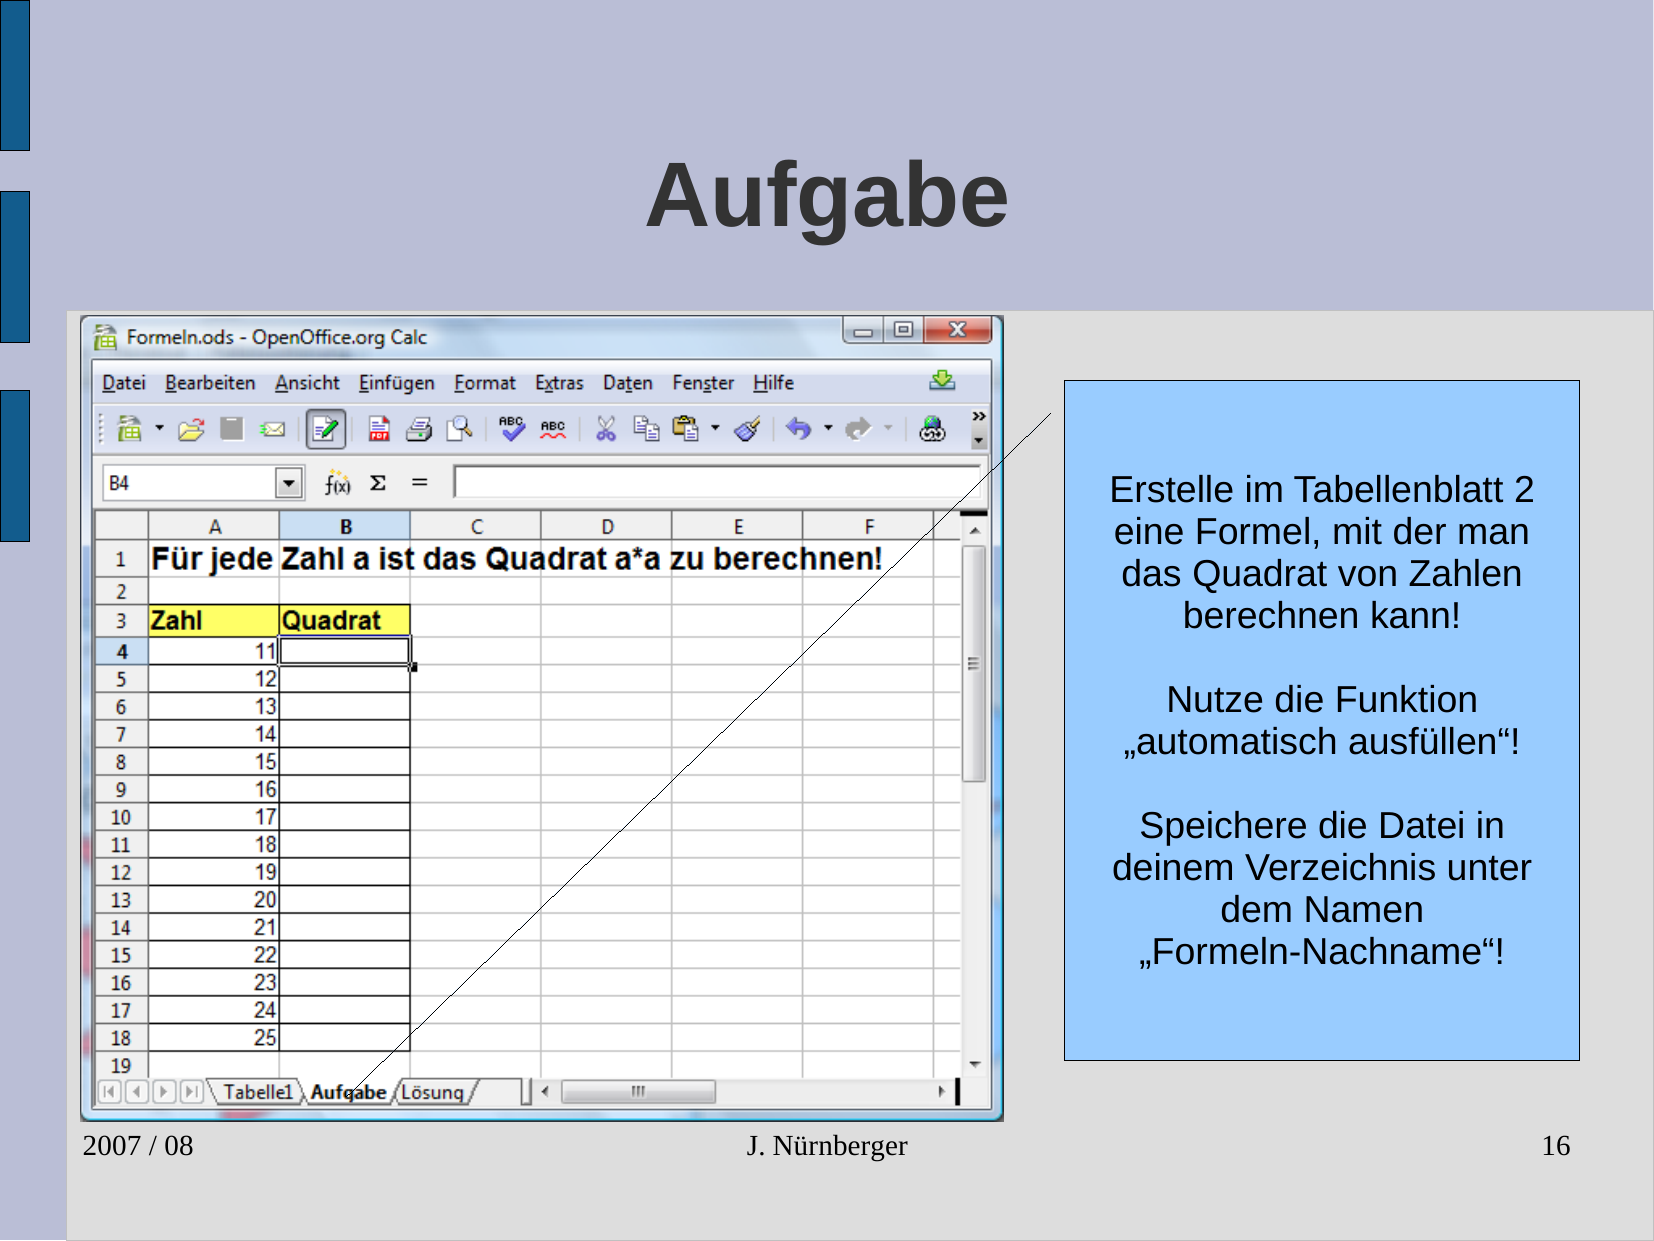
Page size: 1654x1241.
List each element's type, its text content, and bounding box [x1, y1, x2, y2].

text_box Erstelle im Tabellenblatt 2 eine Formel, mit der man das Quadrat von Zahlen berechnen kann! Nutze die Funktion „automatisch ausfüllen“! Speichere die Datei in deinem Verzeichnis unter dem Namen „Formeln-Nachname“! [1065, 381, 1580, 1060]
picture [80, 315, 1004, 1123]
title Aufgabe [121, 91, 1534, 299]
